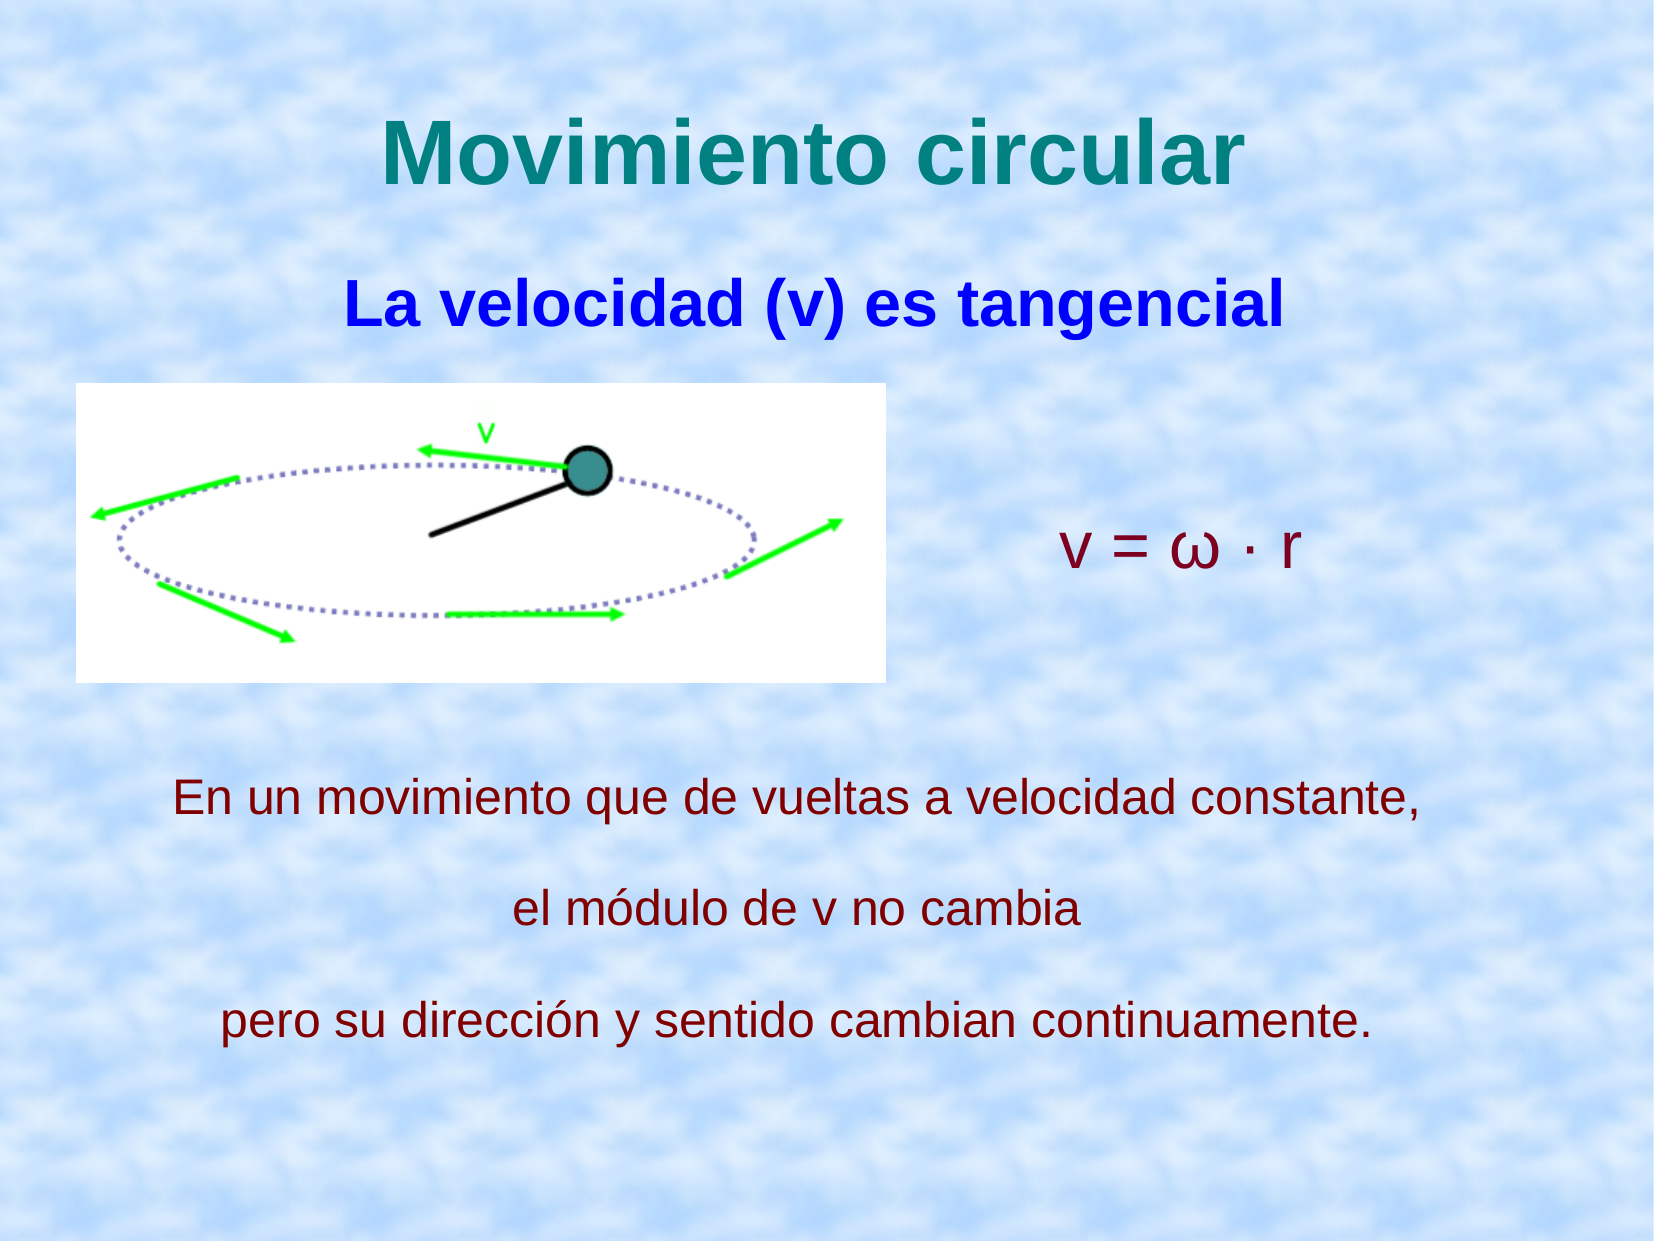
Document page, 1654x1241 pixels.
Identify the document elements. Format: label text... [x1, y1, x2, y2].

picture [0, 0, 1654, 1241]
text_box La velocidad (v) es tangencial [95, 97, 1536, 509]
text_box En un movimiento que de vueltas a velocidad constante, el módulo de v no cambia pero su dirección y sentido cambian continuamente. [118, 767, 1477, 1050]
text_box v = ω · r [974, 500, 1533, 591]
title Movimiento circular [82, 49, 1571, 257]
